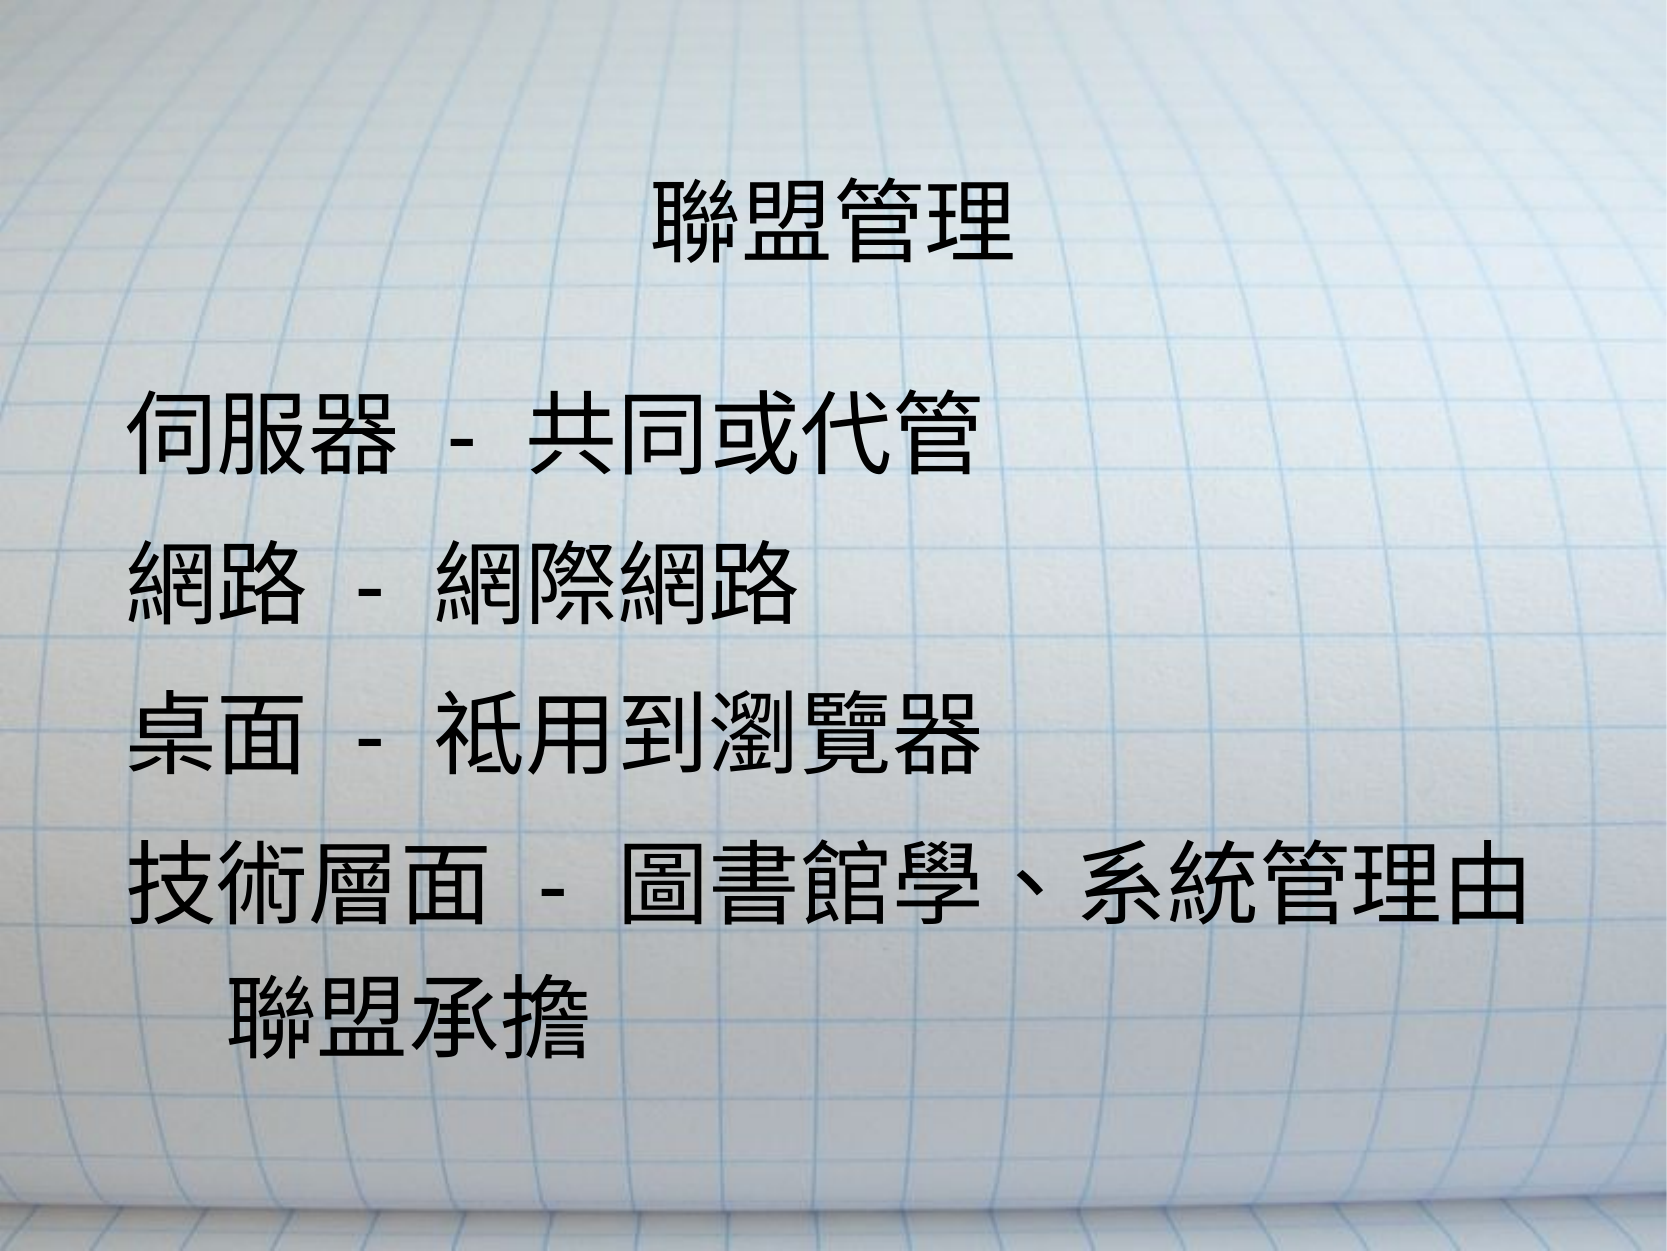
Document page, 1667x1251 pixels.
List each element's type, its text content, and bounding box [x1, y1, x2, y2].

title 聯盟管理 [124, 105, 1542, 326]
list 伺服器 - 共同或代管 網路 - 網際網路 桌面 - 祗用到瀏覽器 技術層面 - 圖書館學、系統管理由聯盟承擔 [124, 360, 1542, 1097]
picture [0, 0, 1667, 1251]
